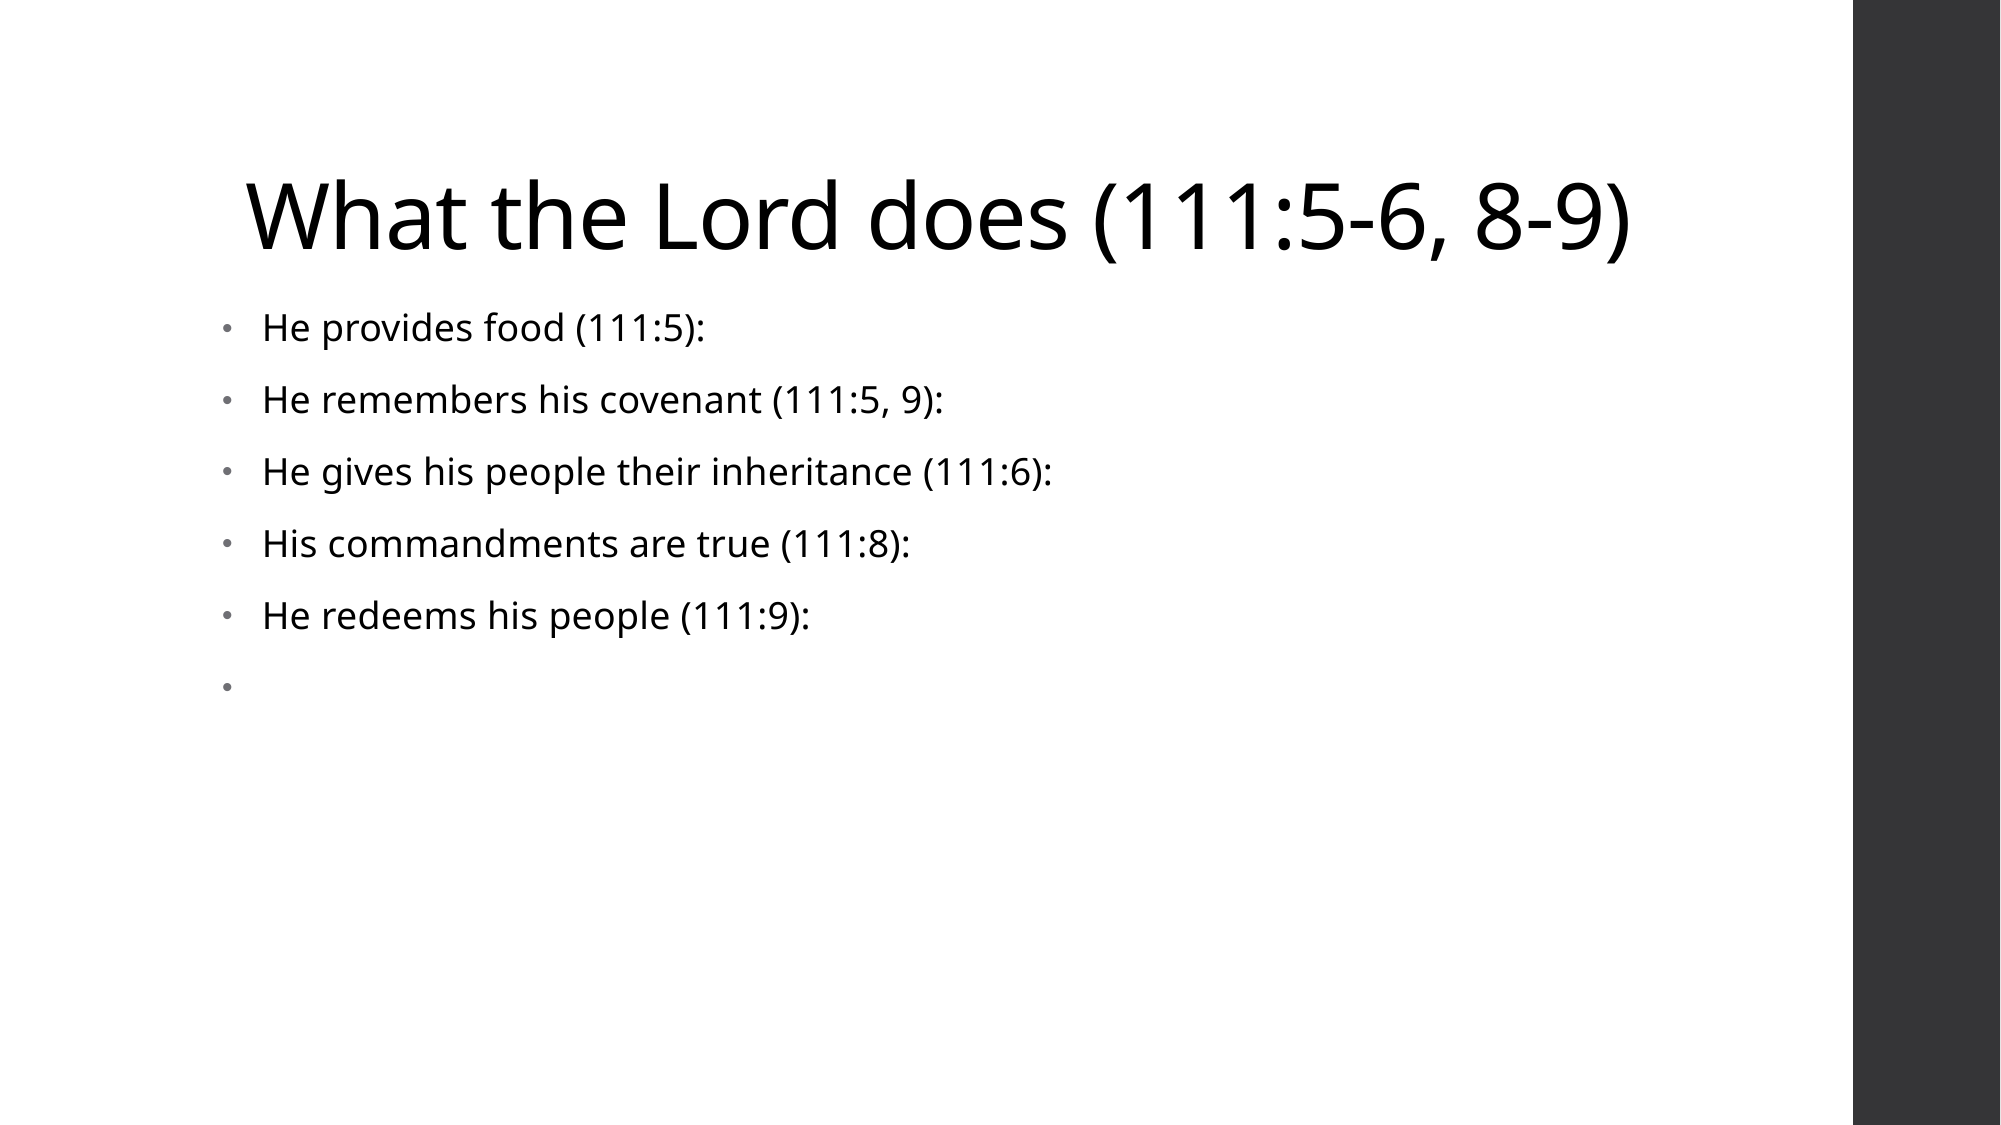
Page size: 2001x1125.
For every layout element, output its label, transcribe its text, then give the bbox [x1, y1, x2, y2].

title What the Lord does (111:5-6, 8-9) [206, 60, 1797, 278]
list He provides food (111:5): He remembers his covenant (111:5, 9): He gives his people their inheritance (111:6): His commandments are true (111:8): He redeems his people (111:9): [206, 299, 1617, 1014]
